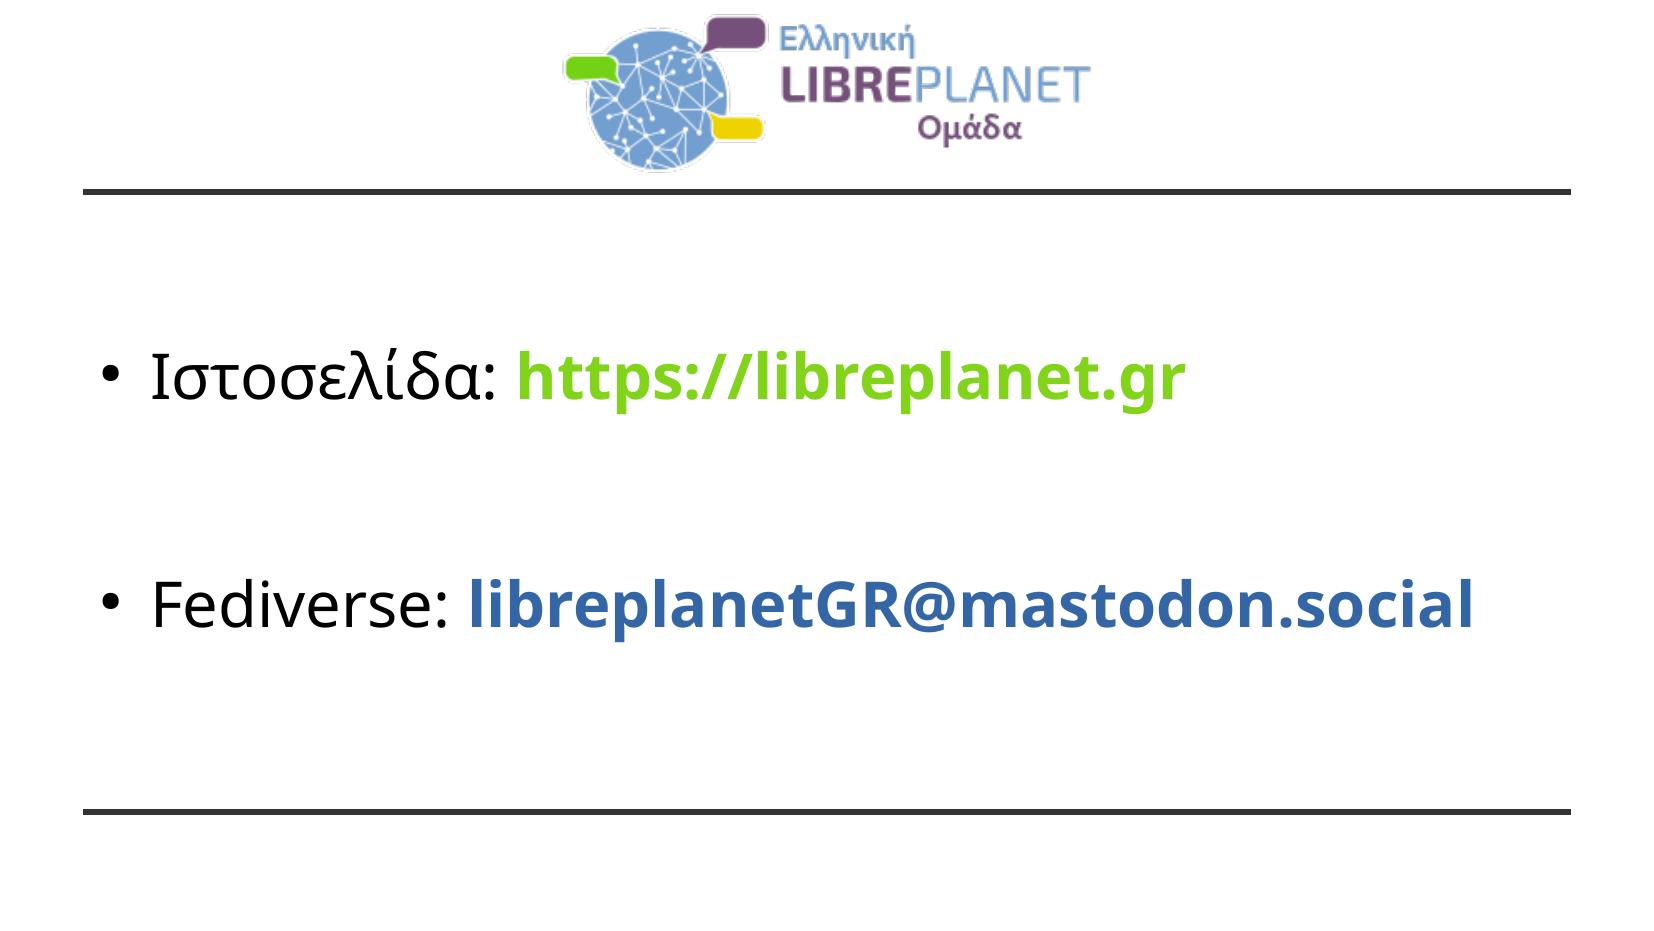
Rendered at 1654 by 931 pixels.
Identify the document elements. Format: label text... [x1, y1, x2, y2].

picture [560, 10, 1094, 178]
list Ιστοσελίδα: https://libreplanet.gr Fediverse: libreplanetGR@mastodon.social [82, 217, 1571, 650]
